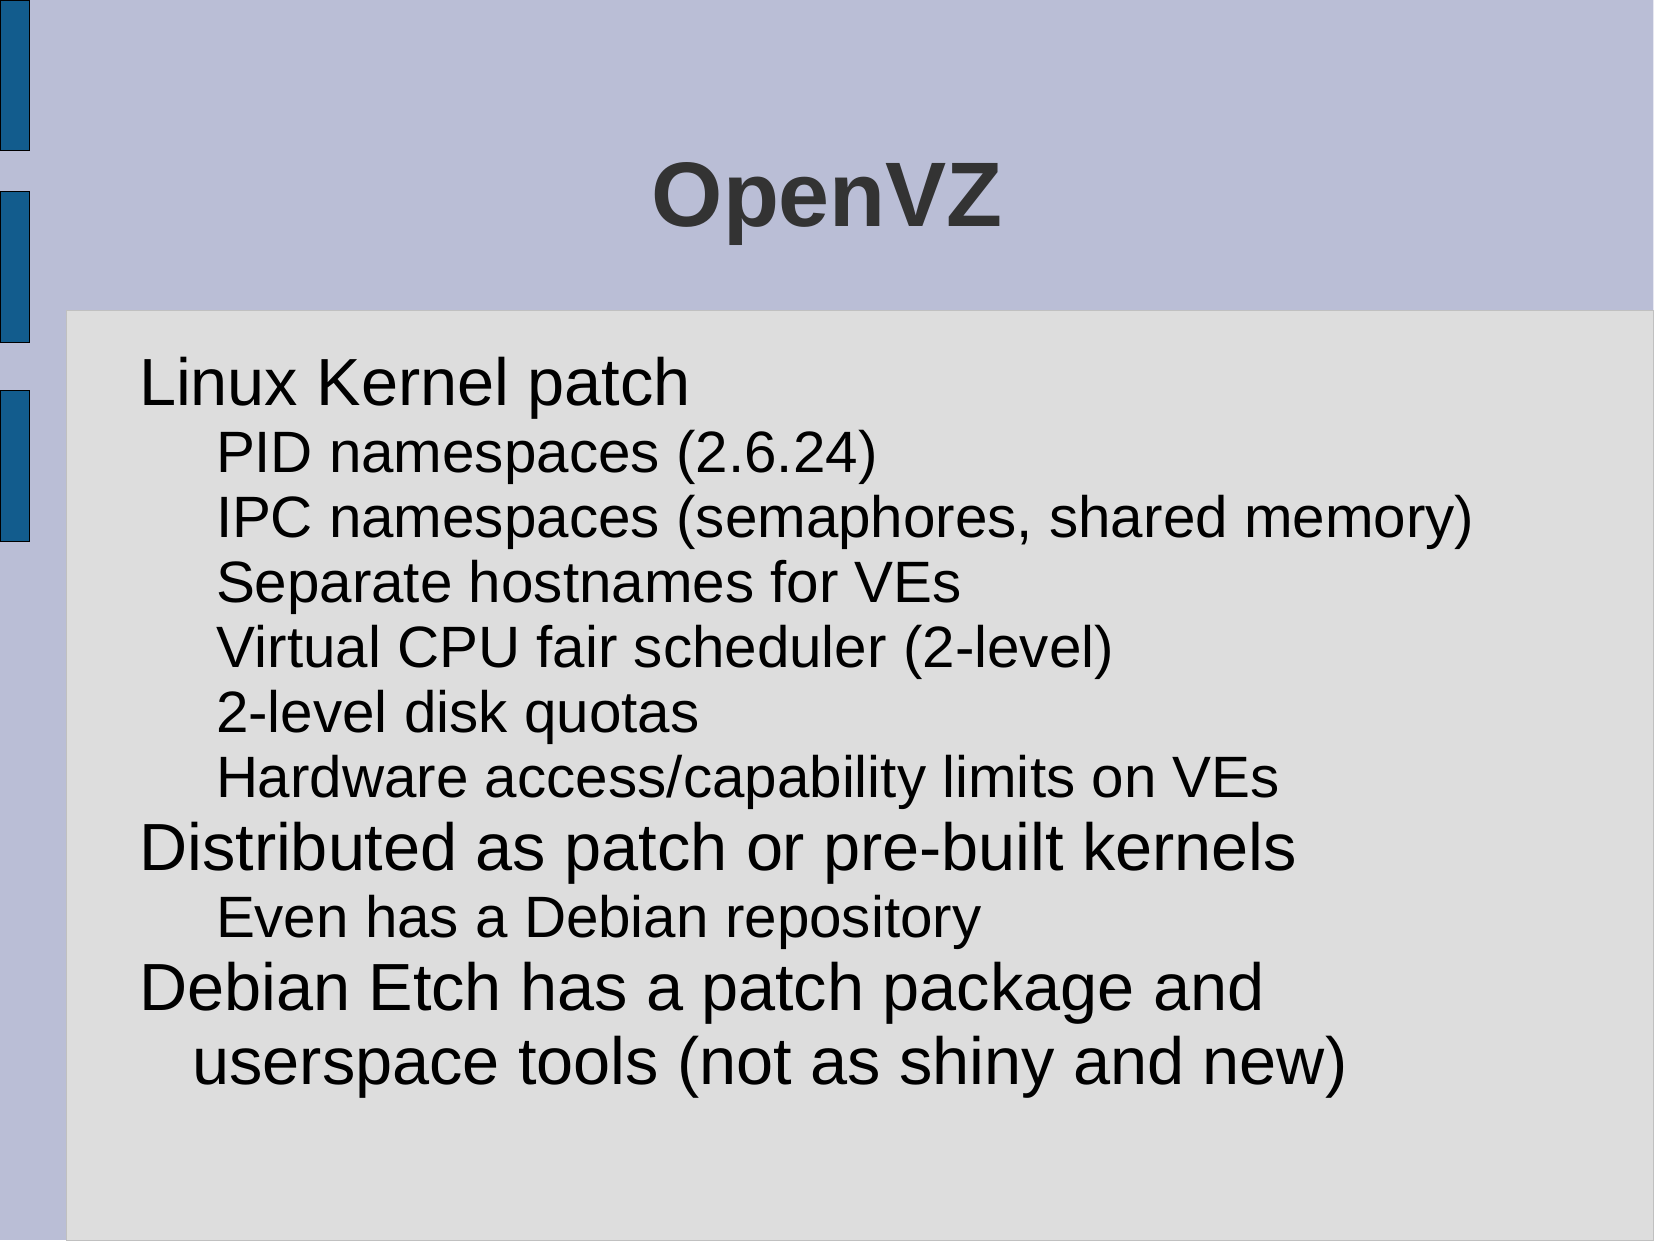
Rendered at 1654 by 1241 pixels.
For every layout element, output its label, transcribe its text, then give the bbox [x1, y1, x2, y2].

title OpenVZ [121, 91, 1534, 299]
list Linux Kernel patch PID namespaces (2.6.24) IPC namespaces (semaphores, shared memory) Separate hostnames for VEs Virtual CPU fair scheduler (2-level) 2-level disk quotas Hardware access/capability limits on VEs Distributed as patch or pre-built kernels Even has a Debian repository Debian Etch has a patch package and userspace tools (not as shiny and new) [121, 344, 1534, 1127]
